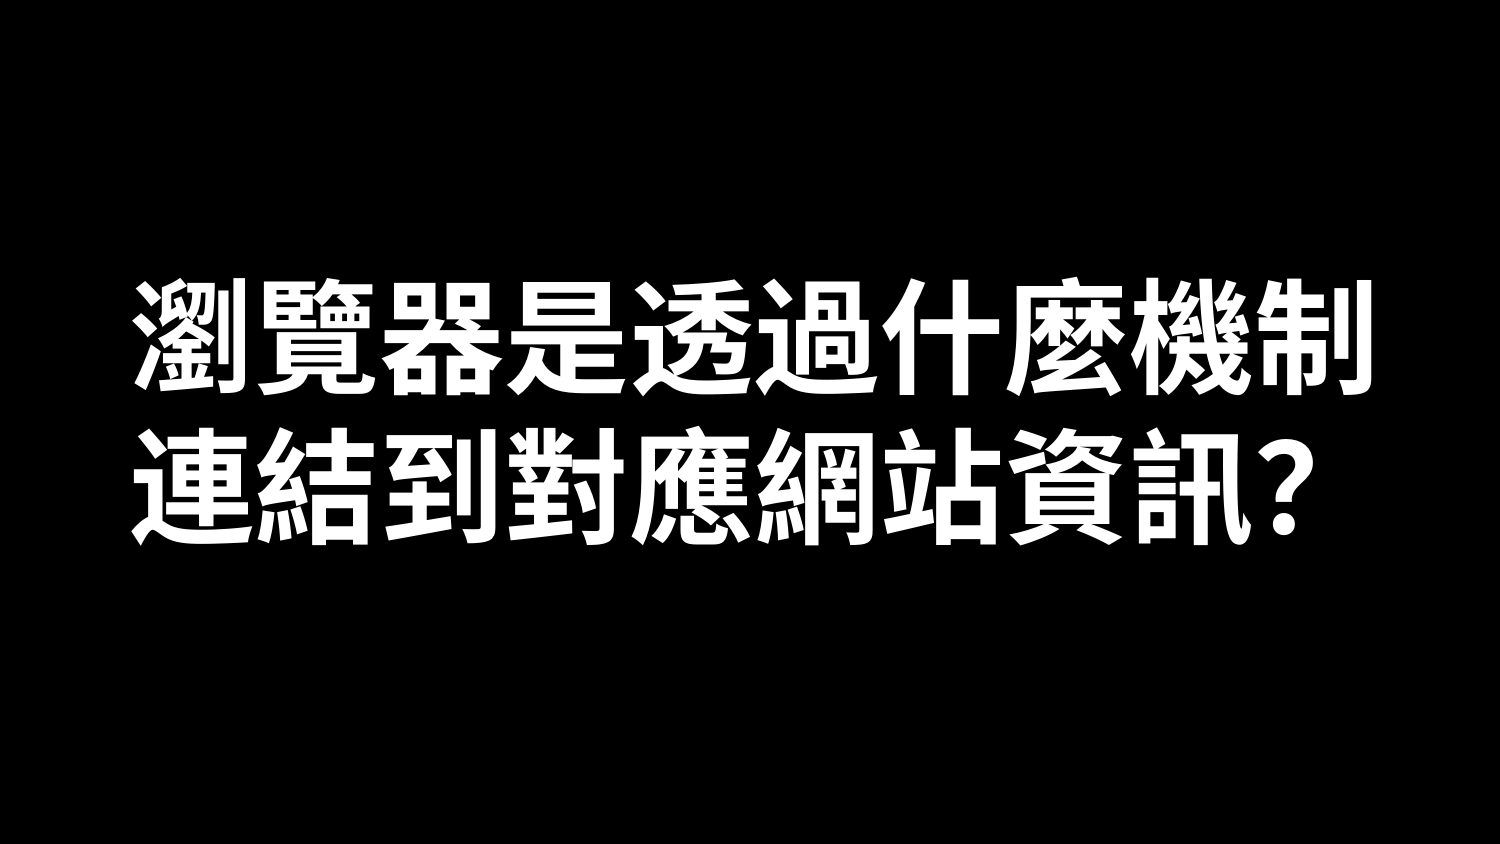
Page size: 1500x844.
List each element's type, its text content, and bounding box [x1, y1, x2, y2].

title 瀏覽器是透過什麼機制連結到對應網站資訊？ [80, 73, 1429, 745]
